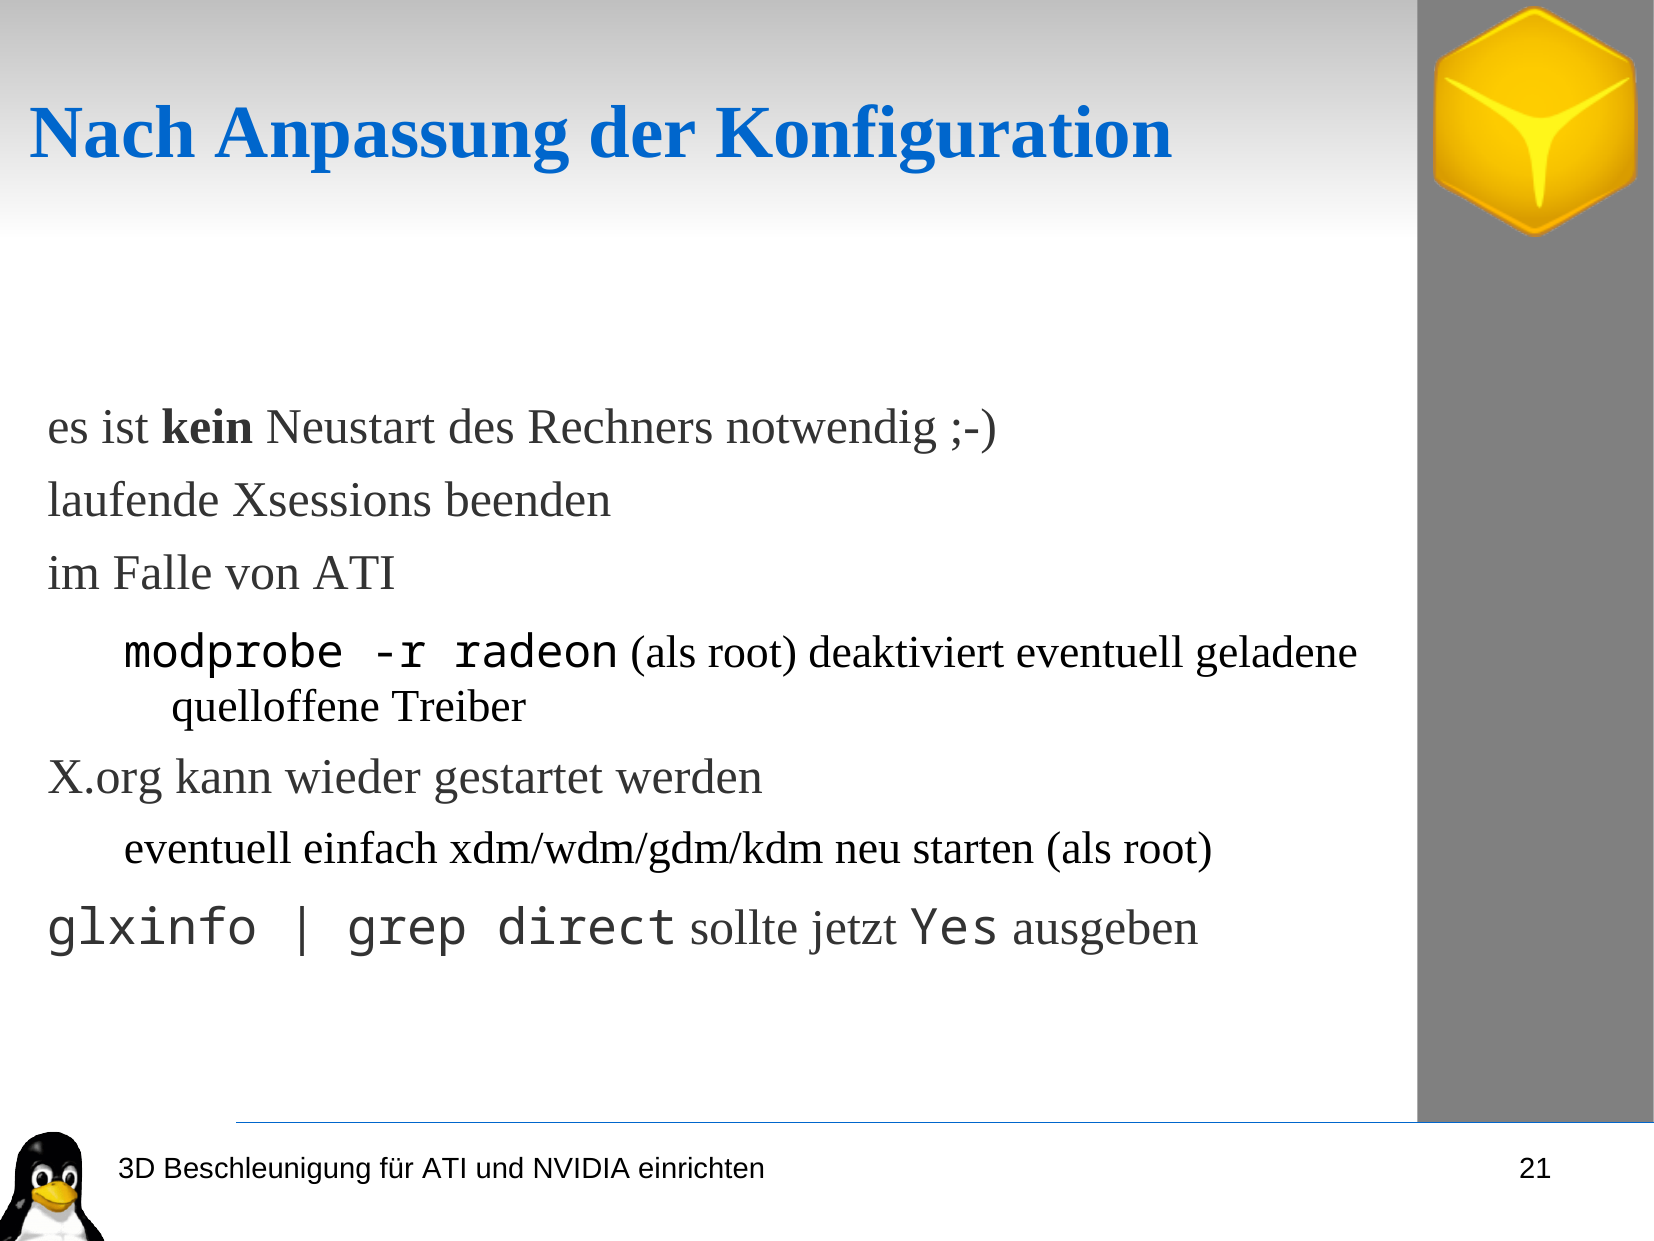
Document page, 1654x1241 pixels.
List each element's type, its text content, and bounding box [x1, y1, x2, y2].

picture [1433, 6, 1638, 237]
list es ist kein Neustart des Rechners notwendig ;-) laufende Xsessions beenden im Falle von ATI modprobe -r radeon (als root) deaktiviert eventuell geladene quelloffene Treiber X.org kann wieder gestartet werden eventuell einfach xdm/wdm/gdm/kdm neu starten (als root) glxinfo | grep direct sollte jetzt Yes ausgeben [29, 265, 1388, 1093]
title Nach Anpassung der Konfiguration [29, 29, 1388, 237]
picture [0, 1121, 148, 1241]
picture [139, 1160, 148, 1176]
